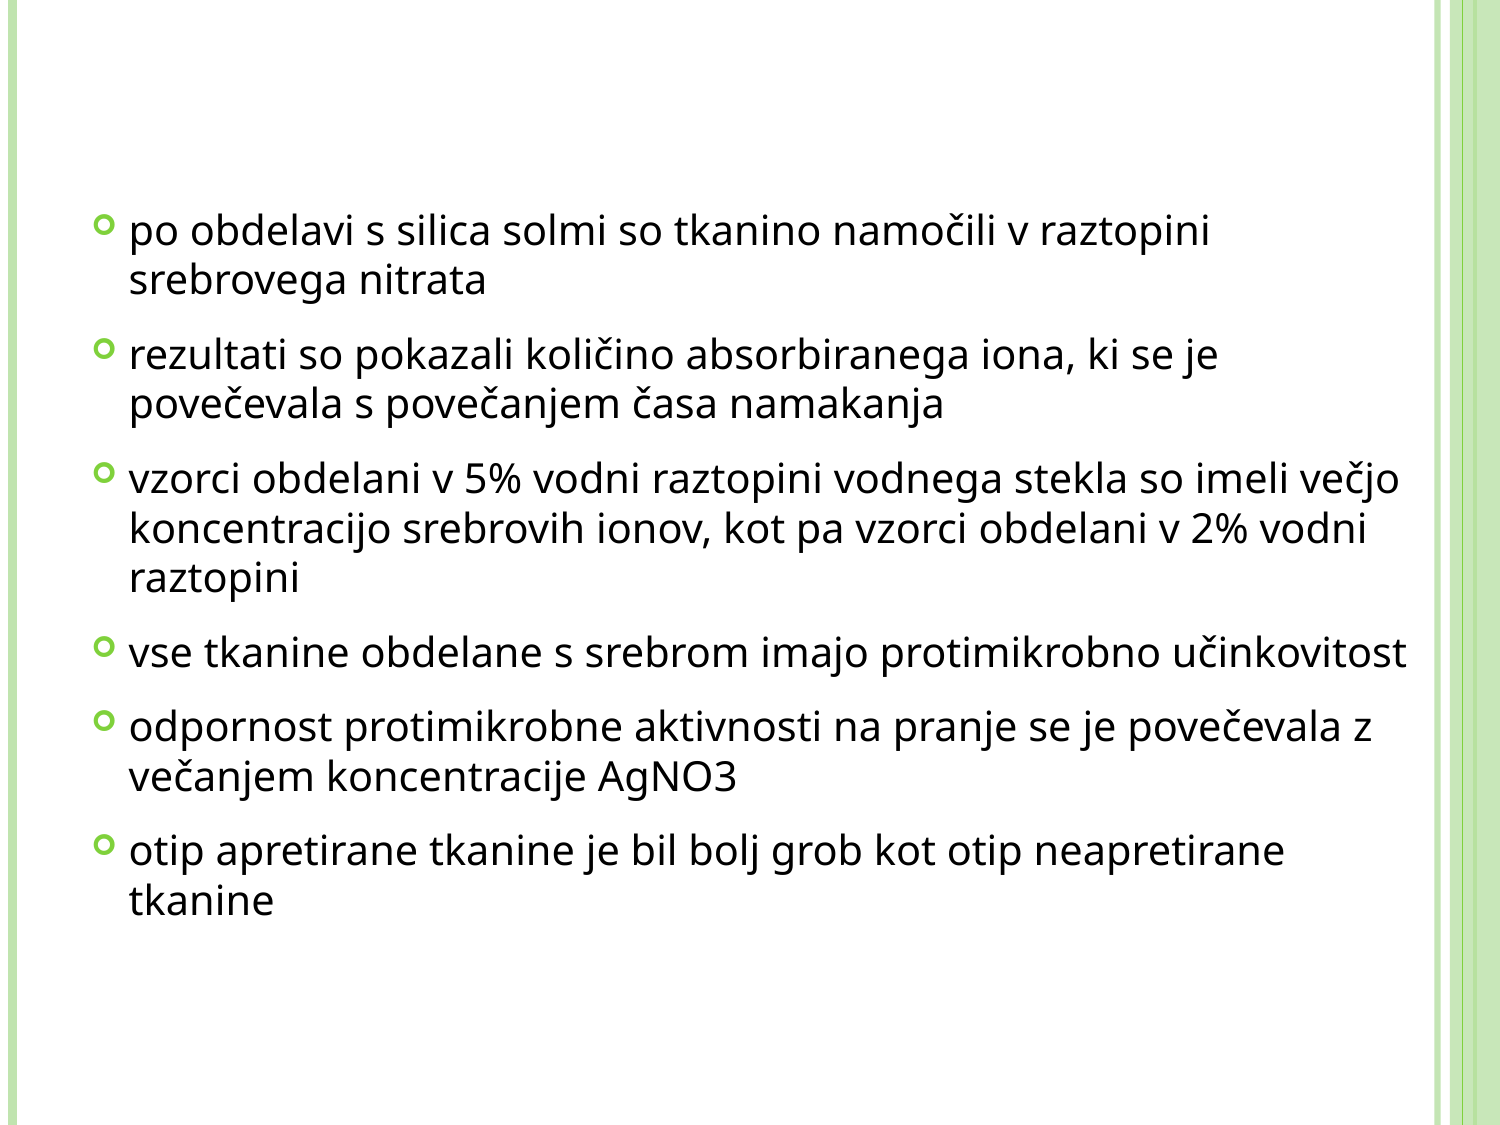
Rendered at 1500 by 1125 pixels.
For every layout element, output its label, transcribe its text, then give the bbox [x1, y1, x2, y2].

list po obdelavi s silica solmi so tkanino namočili v raztopini srebrovega nitrata rezultati so pokazali količino absorbiranega iona, ki se je povečevala s povečanjem časa namakanja vzorci obdelani v 5% vodni raztopini vodnega stekla so imeli večjo koncentracijo srebrovih ionov, kot pa vzorci obdelani v 2% vodni raztopini vse tkanine obdelane s srebrom imajo protimikrobno učinkovitost odpornost protimikrobne aktivnosti na pranje se je povečevala z večanjem koncentracije AgNO3 otip apretirane tkanine je bil bolj grob kot otip neapretirane tkanine [76, 196, 1427, 939]
